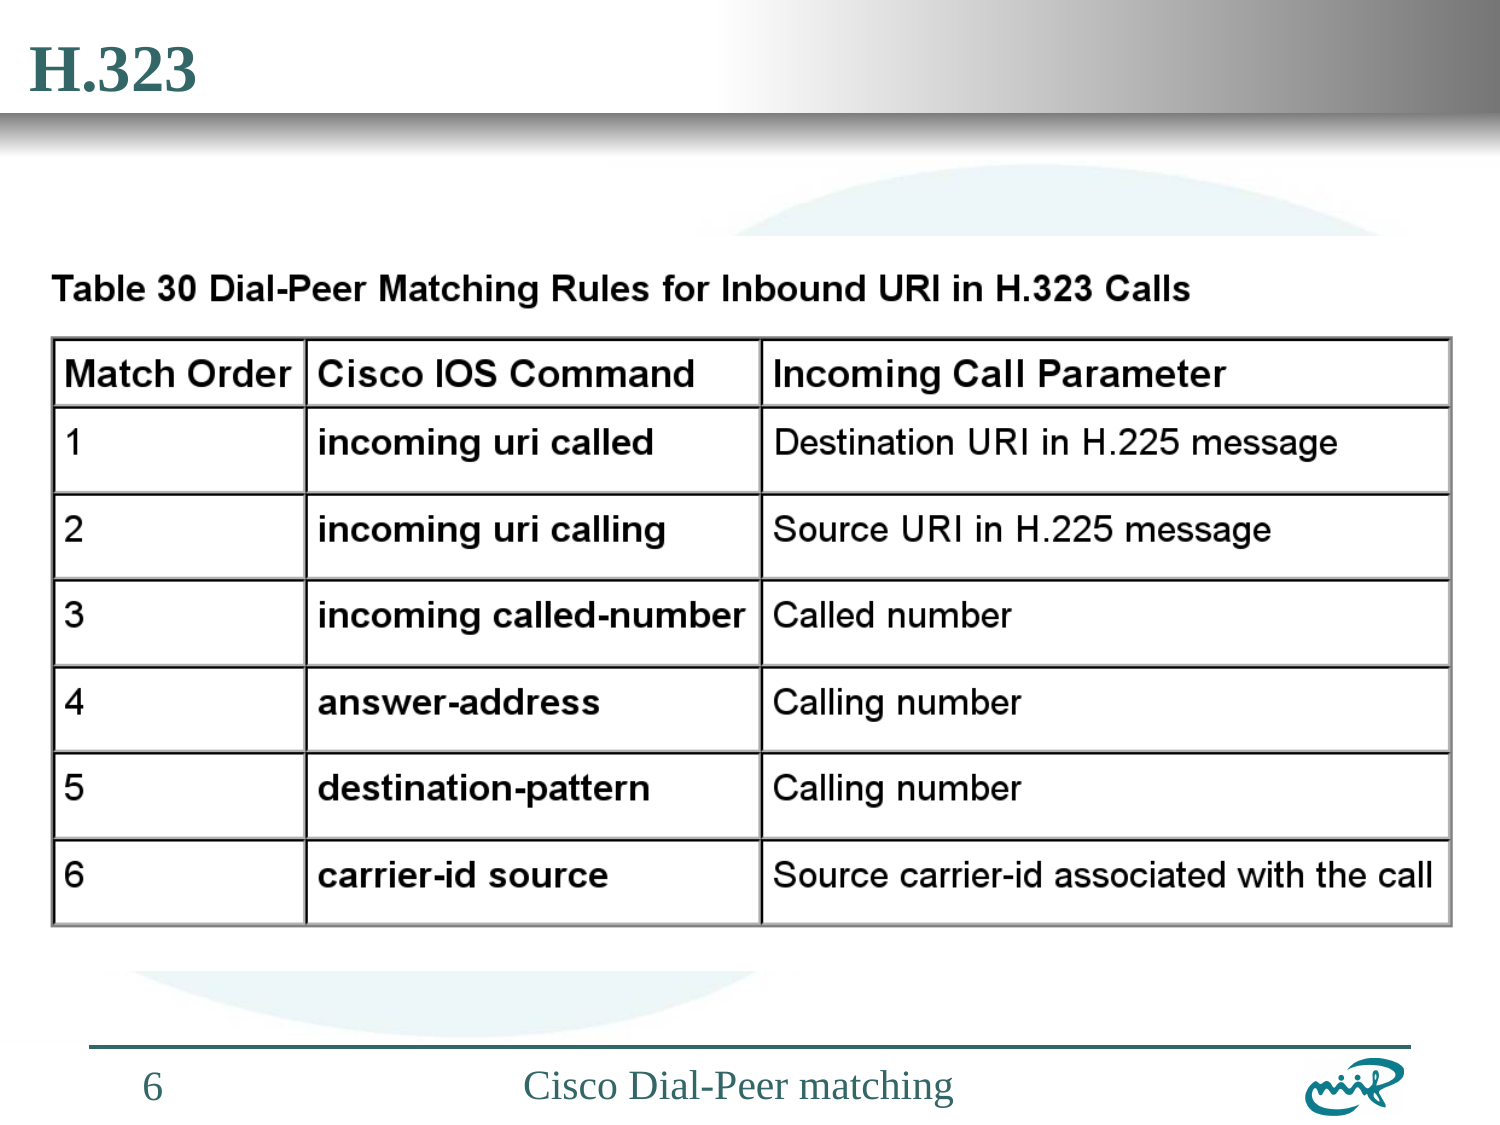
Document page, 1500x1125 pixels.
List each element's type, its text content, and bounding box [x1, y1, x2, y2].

picture [1305, 1058, 1404, 1116]
picture [0, 160, 1500, 1042]
title H.323 [14, 15, 1365, 114]
